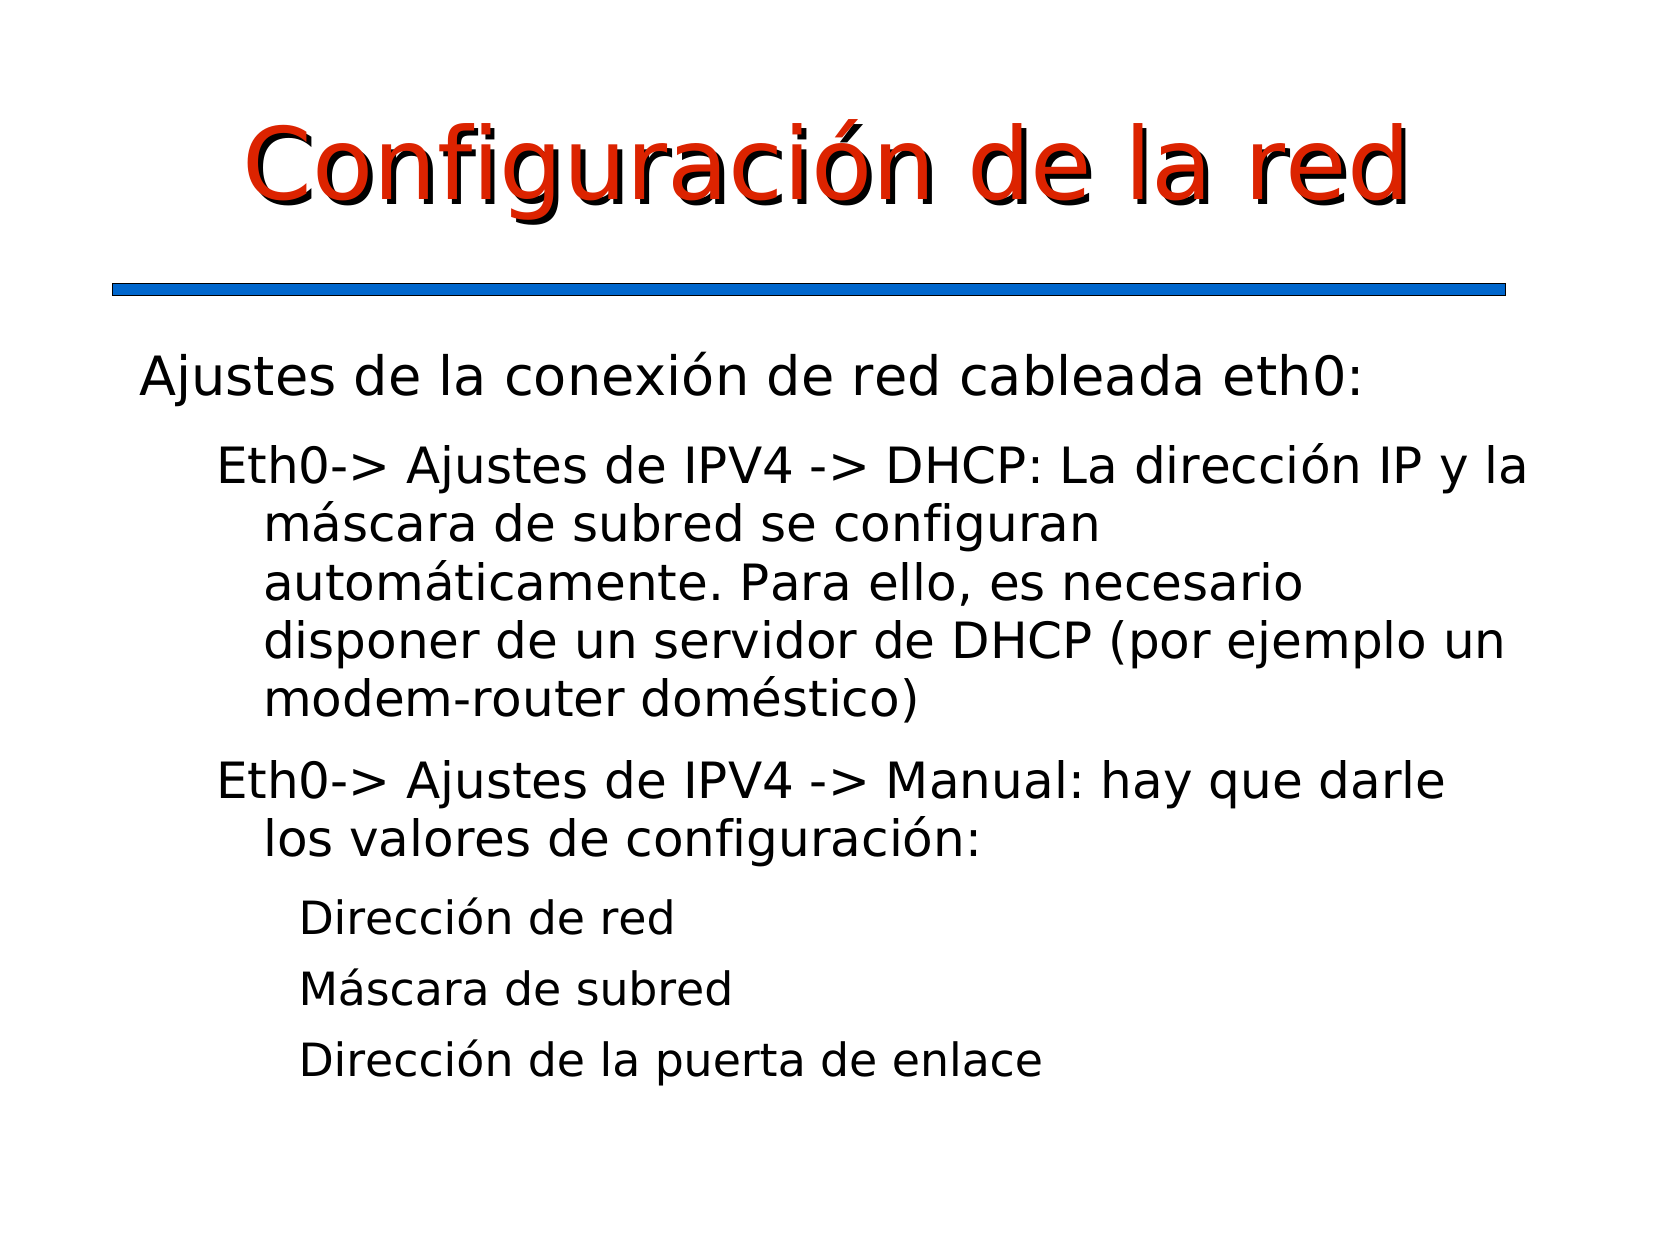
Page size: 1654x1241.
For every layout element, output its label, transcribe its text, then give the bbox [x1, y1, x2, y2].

title Configuración de la red [121, 61, 1534, 269]
list Ajustes de la conexión de red cableada eth0: Eth0-> Ajustes de IPV4 -> DHCP: La dirección IP y la máscara de subred se configuran automáticamente. Para ello, es necesario disponer de un servidor de DHCP (por ejemplo un modem-router doméstico) Eth0-> Ajustes de IPV4 -> Manual: hay que darle los valores de configuración: Dirección de red Máscara de subred Dirección de la puerta de enlace [121, 344, 1534, 1127]
